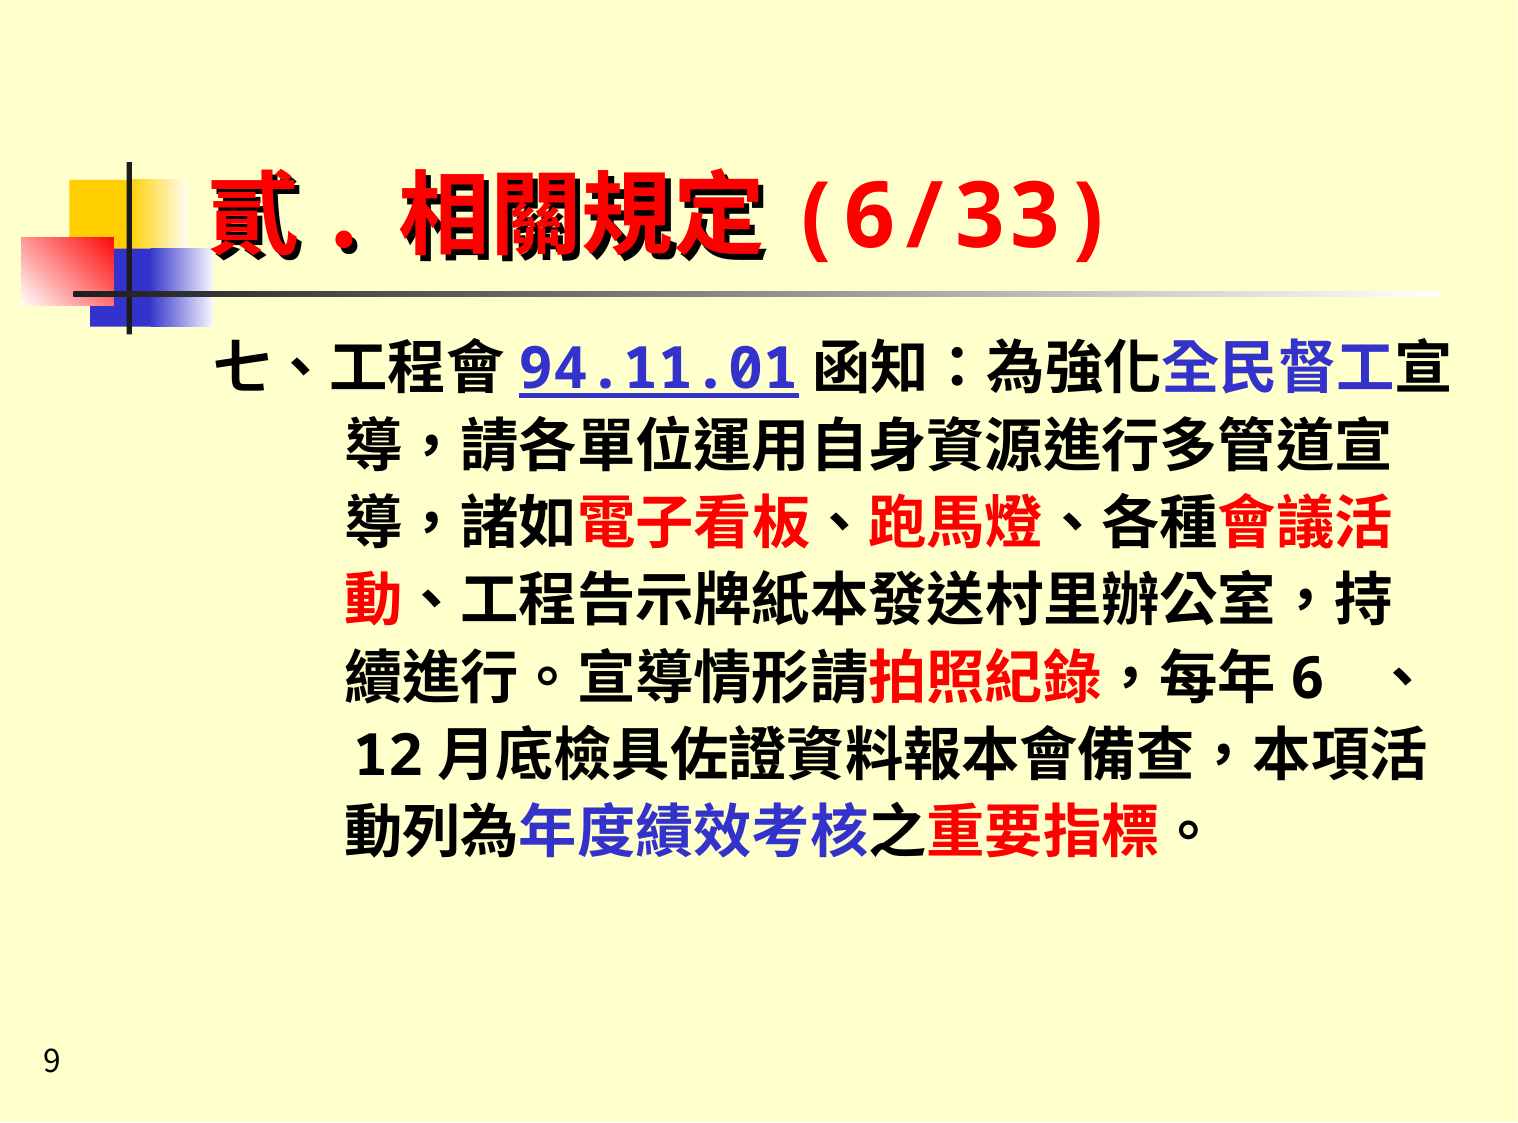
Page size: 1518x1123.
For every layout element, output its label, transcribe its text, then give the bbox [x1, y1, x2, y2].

list 七、工程會94.11.01函知：為強化全民督工宣 導，請各單位運用自身資源進行多管道宣 導，諸如電子看板、跑馬燈、各種會議活 動、工程告示牌紙本發送村里辦公室，持 續進行。宣導情形請拍照紀錄，每年6 、 12月底檢具佐證資料報本會備查，本項活 動列為年度績效考核之重要指標。 [196, 330, 1487, 1004]
title 貳.相關規定(6/33) [191, 35, 1485, 275]
text_box <編號> [0, 1032, 78, 1096]
